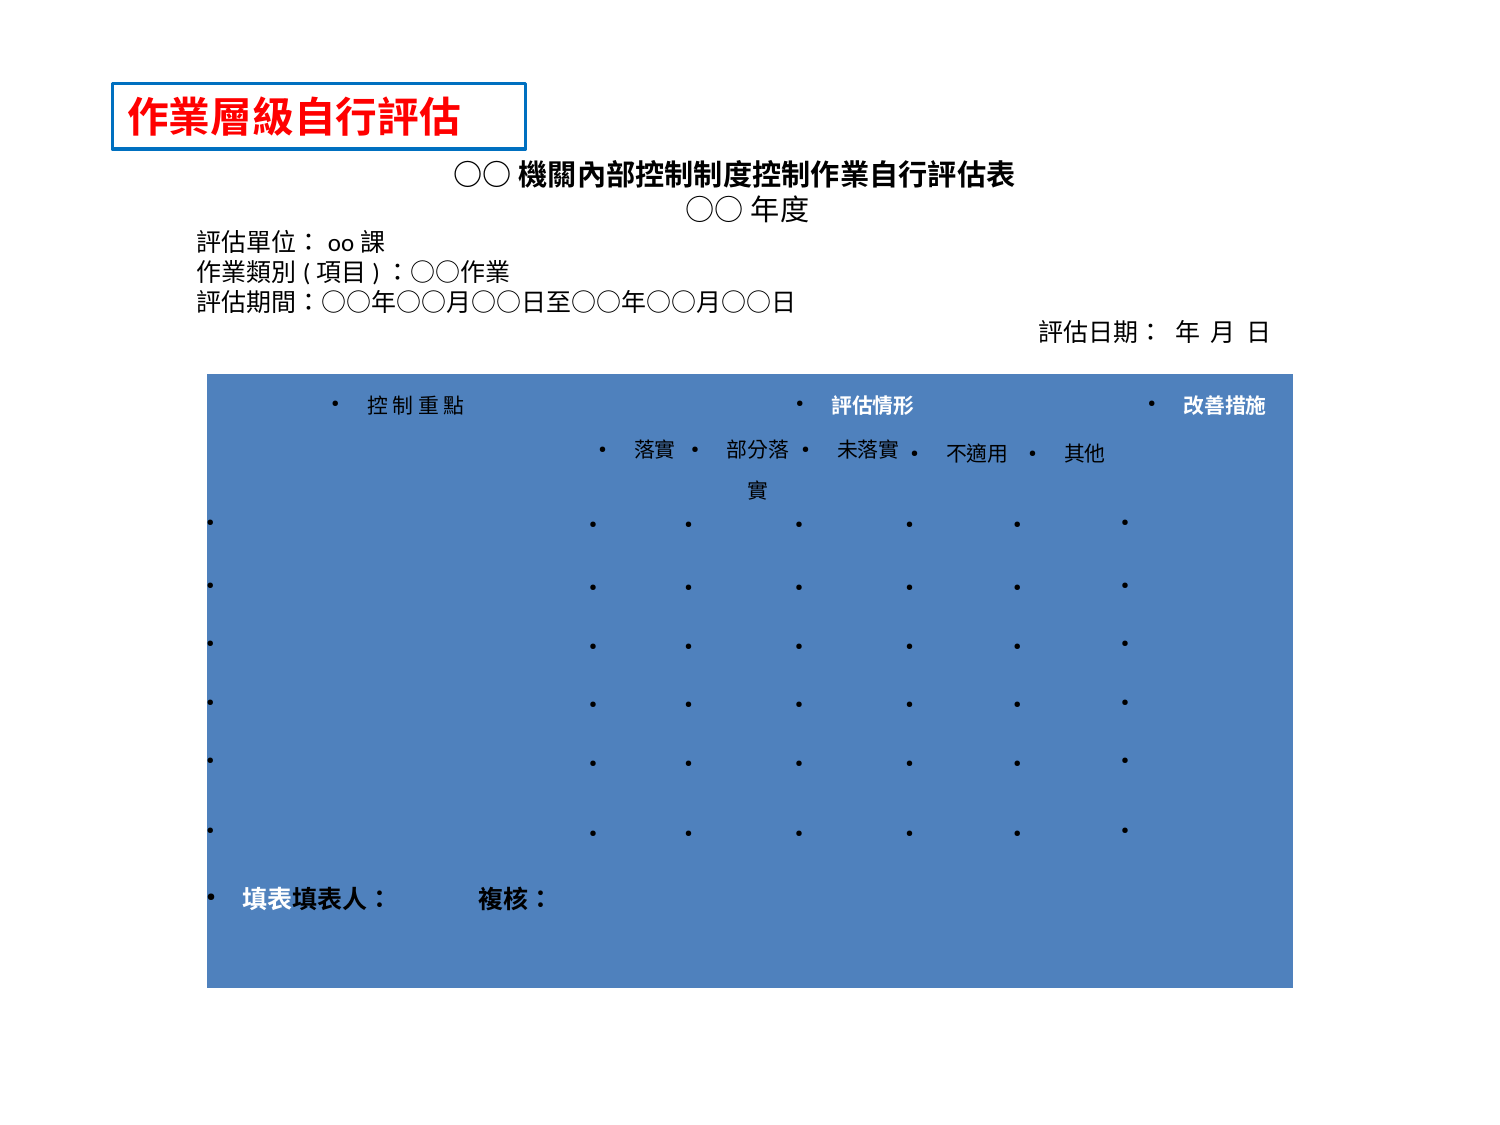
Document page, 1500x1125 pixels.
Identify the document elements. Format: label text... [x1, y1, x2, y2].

table_cell [1014, 684, 1121, 742]
text_box 作業層級自行評估 [112, 83, 526, 150]
table_cell [1121, 504, 1293, 567]
table_cell [795, 684, 906, 742]
table_cell [906, 625, 1014, 684]
table_cell 不適用 [906, 420, 1014, 504]
table_cell [207, 813, 589, 883]
table_cell [795, 504, 906, 567]
table_cell [906, 813, 1014, 883]
table_cell [906, 567, 1014, 625]
table_cell [207, 504, 589, 567]
table_cell [207, 567, 589, 625]
table_cell [207, 684, 589, 742]
table_cell [685, 625, 795, 684]
table_cell [685, 504, 795, 567]
table_cell [795, 625, 906, 684]
table_cell [906, 742, 1014, 813]
text_box ○○機關內部控制制度控制作業自行評估表 ○○年度 評估單位：oo課 作業類別(項目)：○○作業 評估期間：○○年○○月○○日至○○年○○月○○日 評估日期： 年 月 日 [182, 149, 1328, 354]
table_cell [685, 567, 795, 625]
table_cell [1121, 684, 1293, 742]
table_cell [589, 504, 685, 567]
table_cell [685, 684, 795, 742]
table_cell 填表填表人： 複核： [207, 883, 1293, 988]
table_cell [589, 684, 685, 742]
table_cell 其他 [1014, 420, 1121, 504]
table_header 改善措施 [1121, 374, 1293, 504]
table_cell [1121, 625, 1293, 684]
table_cell [1014, 813, 1121, 883]
table_cell [1121, 742, 1293, 813]
table_cell 落實 [589, 420, 685, 504]
table_cell [589, 625, 685, 684]
table_cell [589, 742, 685, 813]
table_cell [589, 813, 685, 883]
table_cell [1121, 813, 1293, 883]
table_cell [795, 813, 906, 883]
table_cell 未落實 [795, 420, 906, 504]
table_cell [906, 684, 1014, 742]
table_cell [795, 567, 906, 625]
table_cell [685, 813, 795, 883]
table_cell [207, 625, 589, 684]
table_cell [795, 742, 906, 813]
table_cell [1014, 504, 1121, 567]
table_cell [1014, 742, 1121, 813]
table_header 控 制 重 點 [207, 374, 589, 504]
table_cell [906, 504, 1014, 567]
table_cell [1014, 567, 1121, 625]
table_header 評估情形 [589, 374, 1121, 420]
table_cell [207, 742, 589, 813]
table_cell 部分落實 [685, 420, 795, 504]
table_cell [685, 742, 795, 813]
table_cell [1014, 625, 1121, 684]
table_cell [589, 567, 685, 625]
table_cell [1121, 567, 1293, 625]
